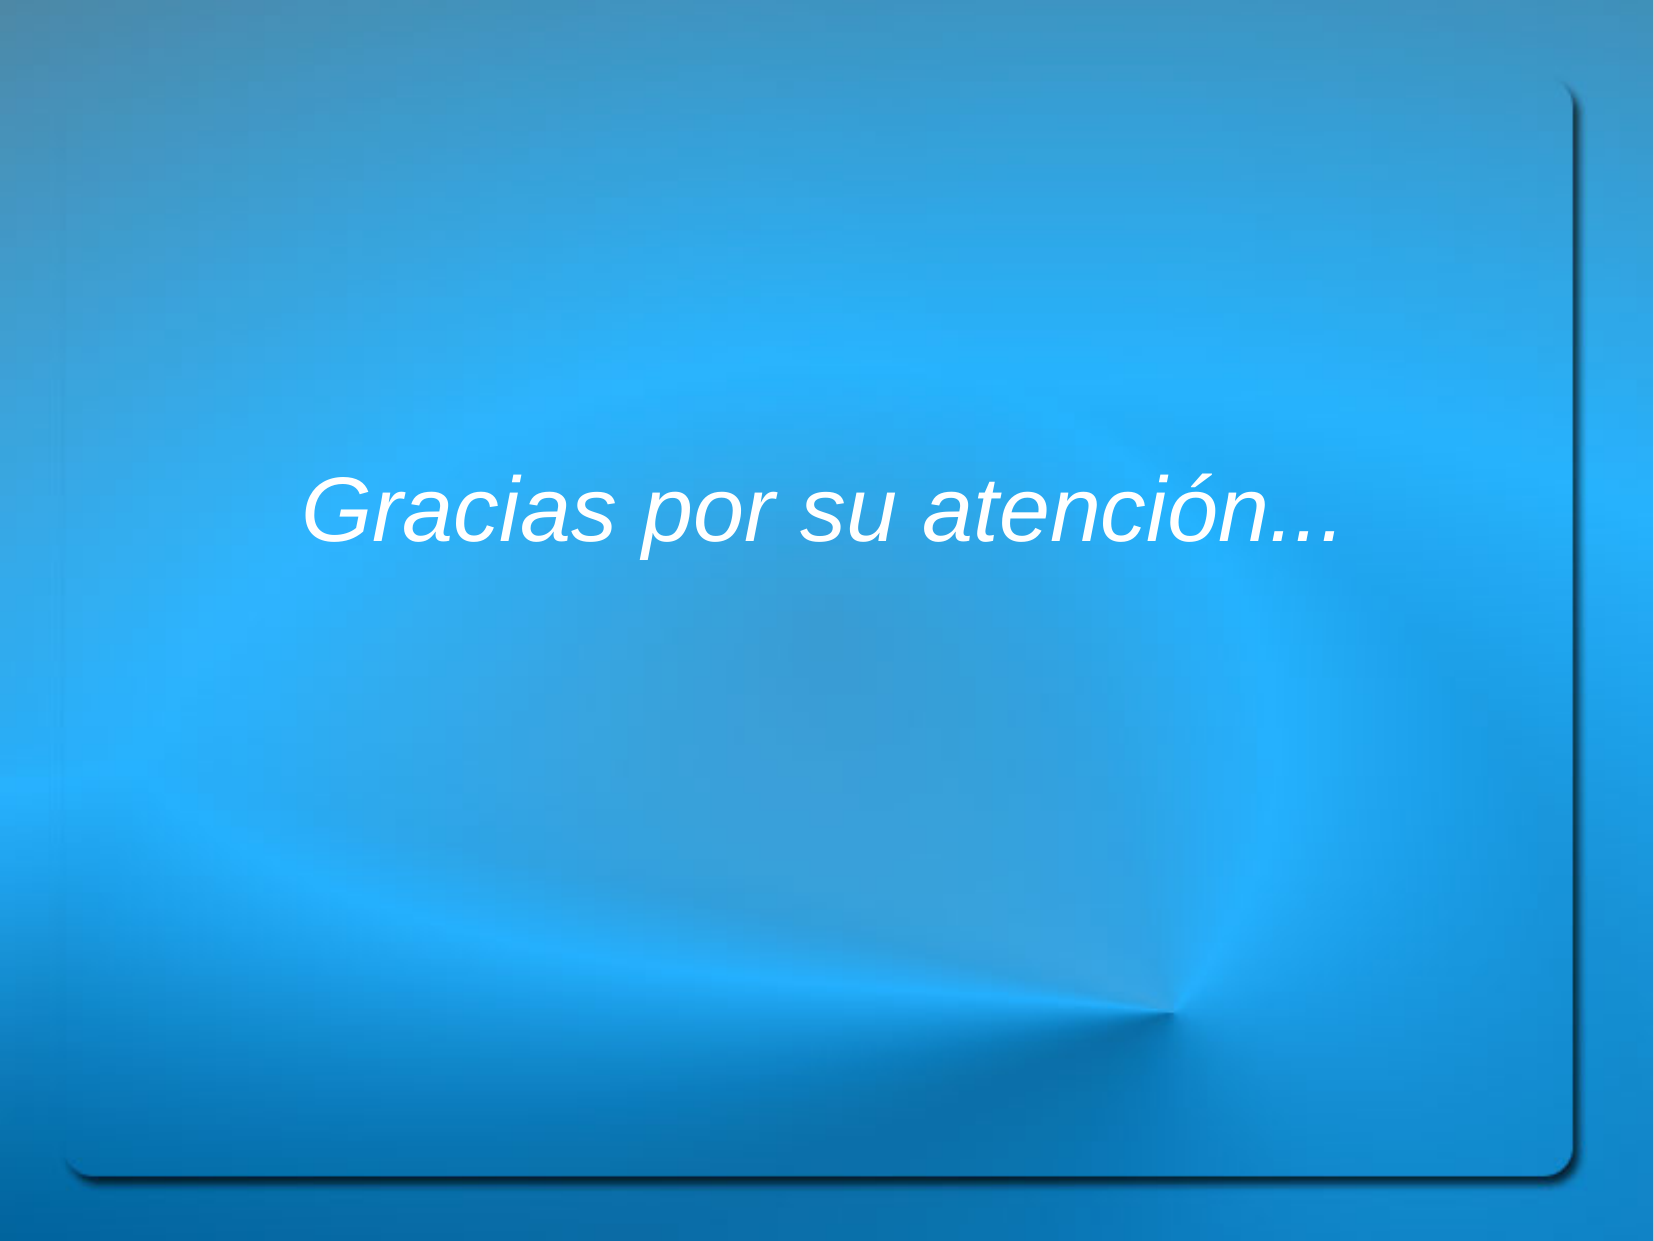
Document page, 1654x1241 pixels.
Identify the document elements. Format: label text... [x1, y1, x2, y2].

title Gracias por su atención... [118, 458, 1531, 562]
picture [0, 0, 1654, 1241]
